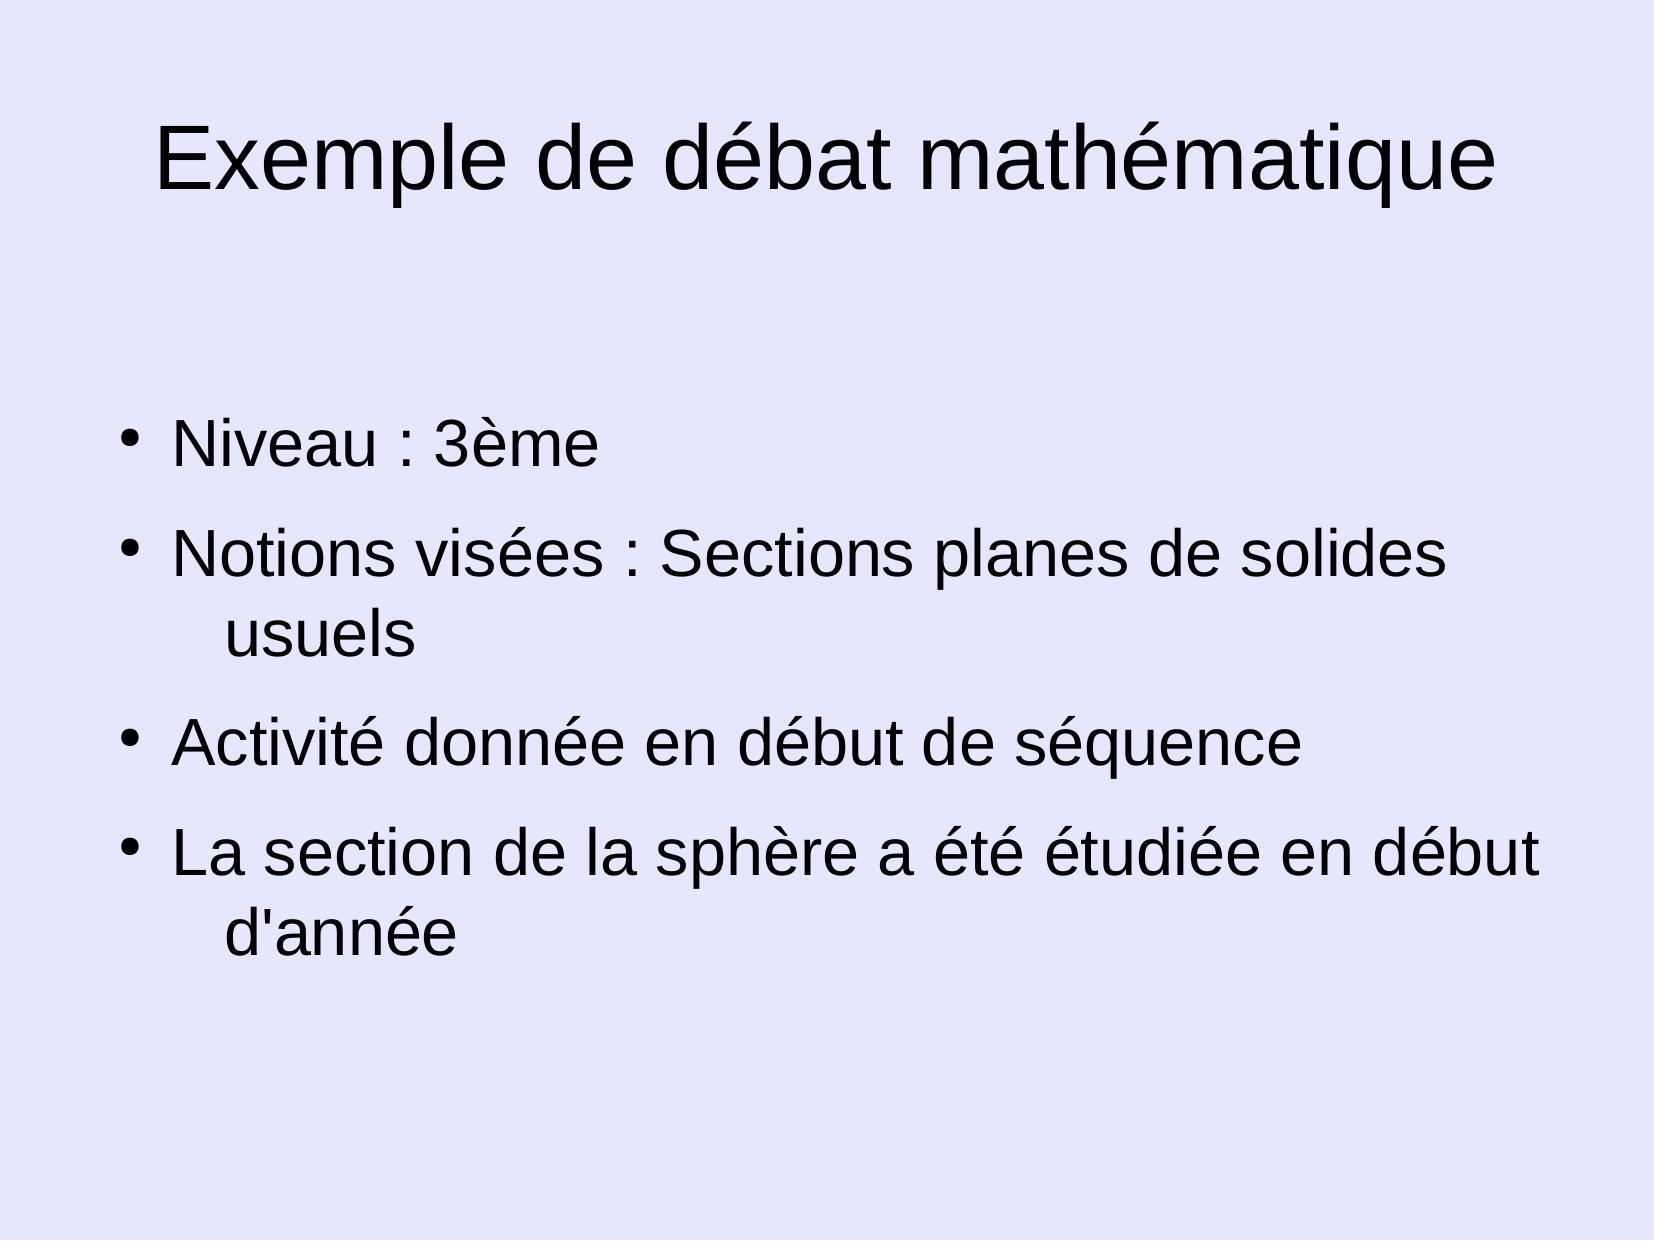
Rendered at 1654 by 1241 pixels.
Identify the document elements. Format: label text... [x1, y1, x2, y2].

list Niveau : 3ème Notions visées : Sections planes de solides usuels Activité donnée en début de séquence La section de la sphère a été étudiée en début d'année [82, 290, 1571, 1094]
title Exemple de débat mathématique [82, 56, 1571, 250]
